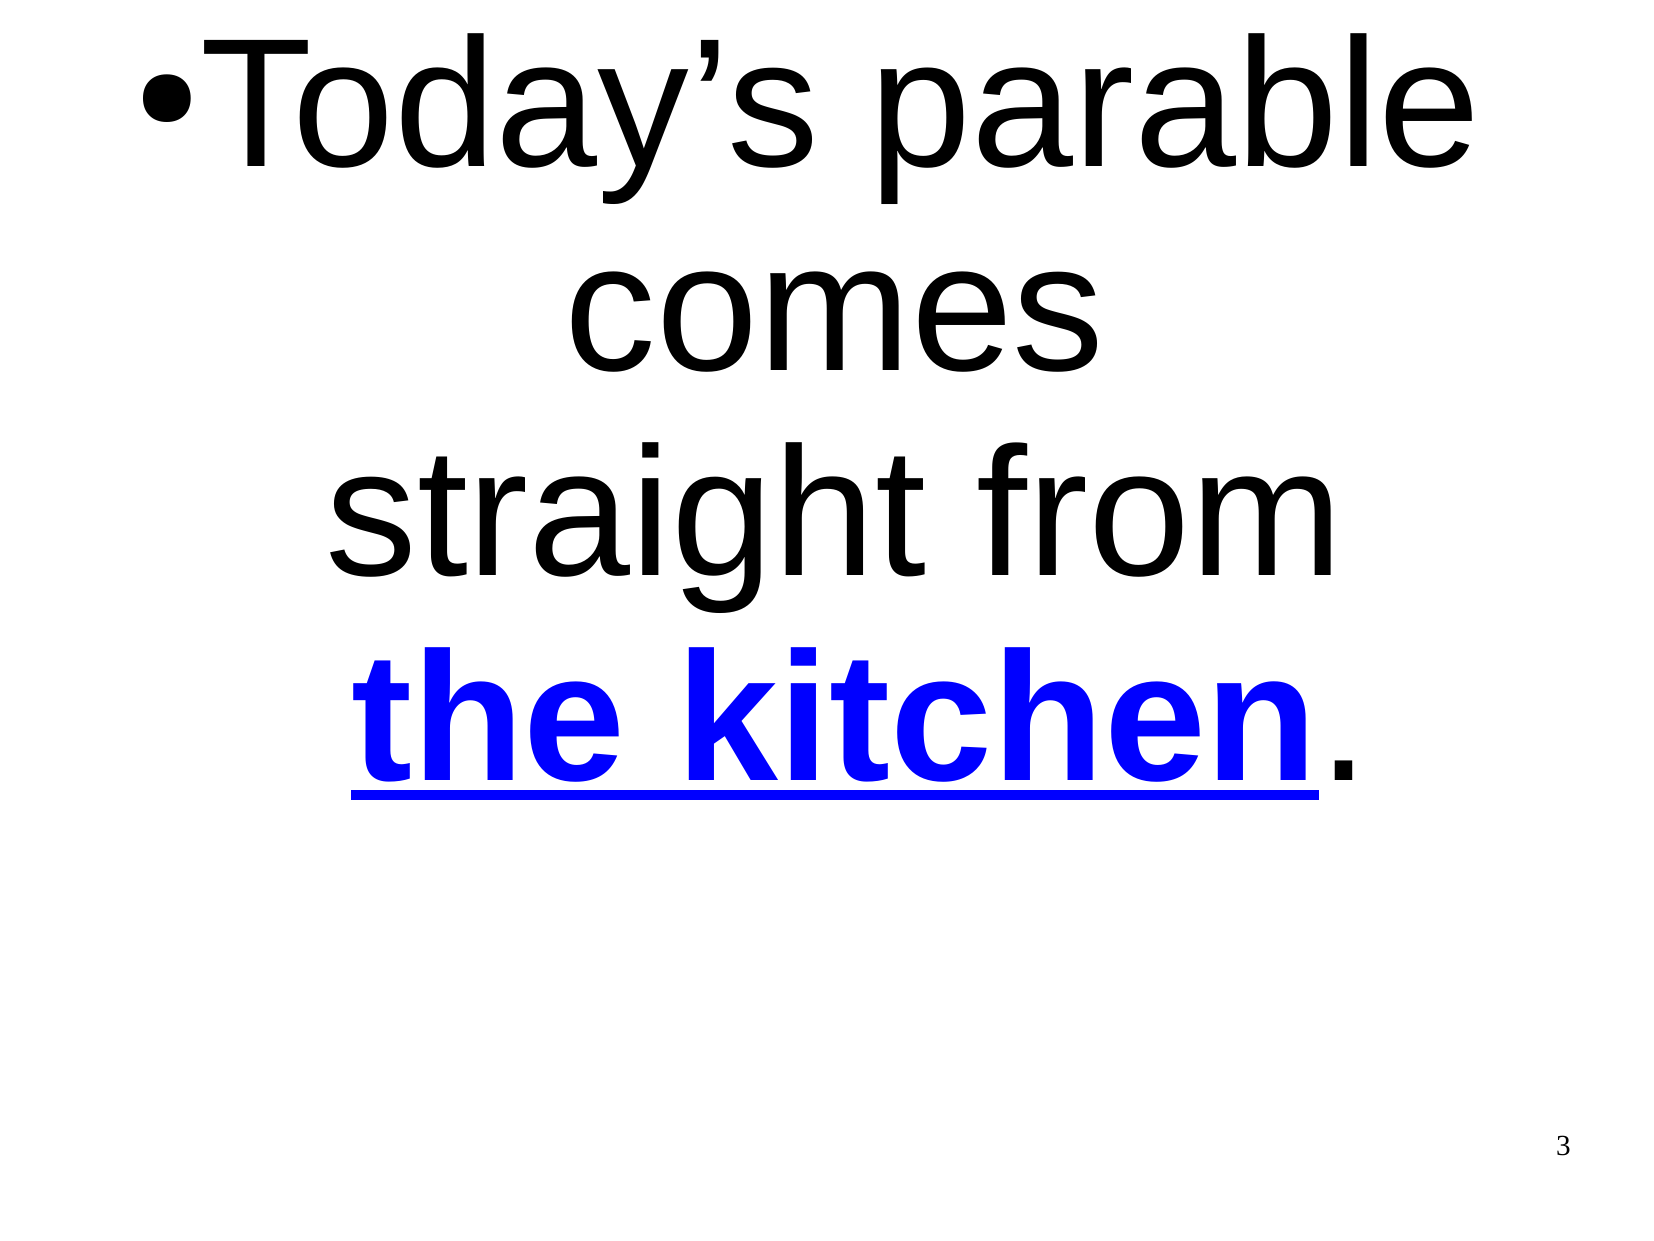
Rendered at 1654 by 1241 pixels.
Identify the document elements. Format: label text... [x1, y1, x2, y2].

list Today’s parable comes straight from the kitchen. [0, 0, 1651, 1238]
